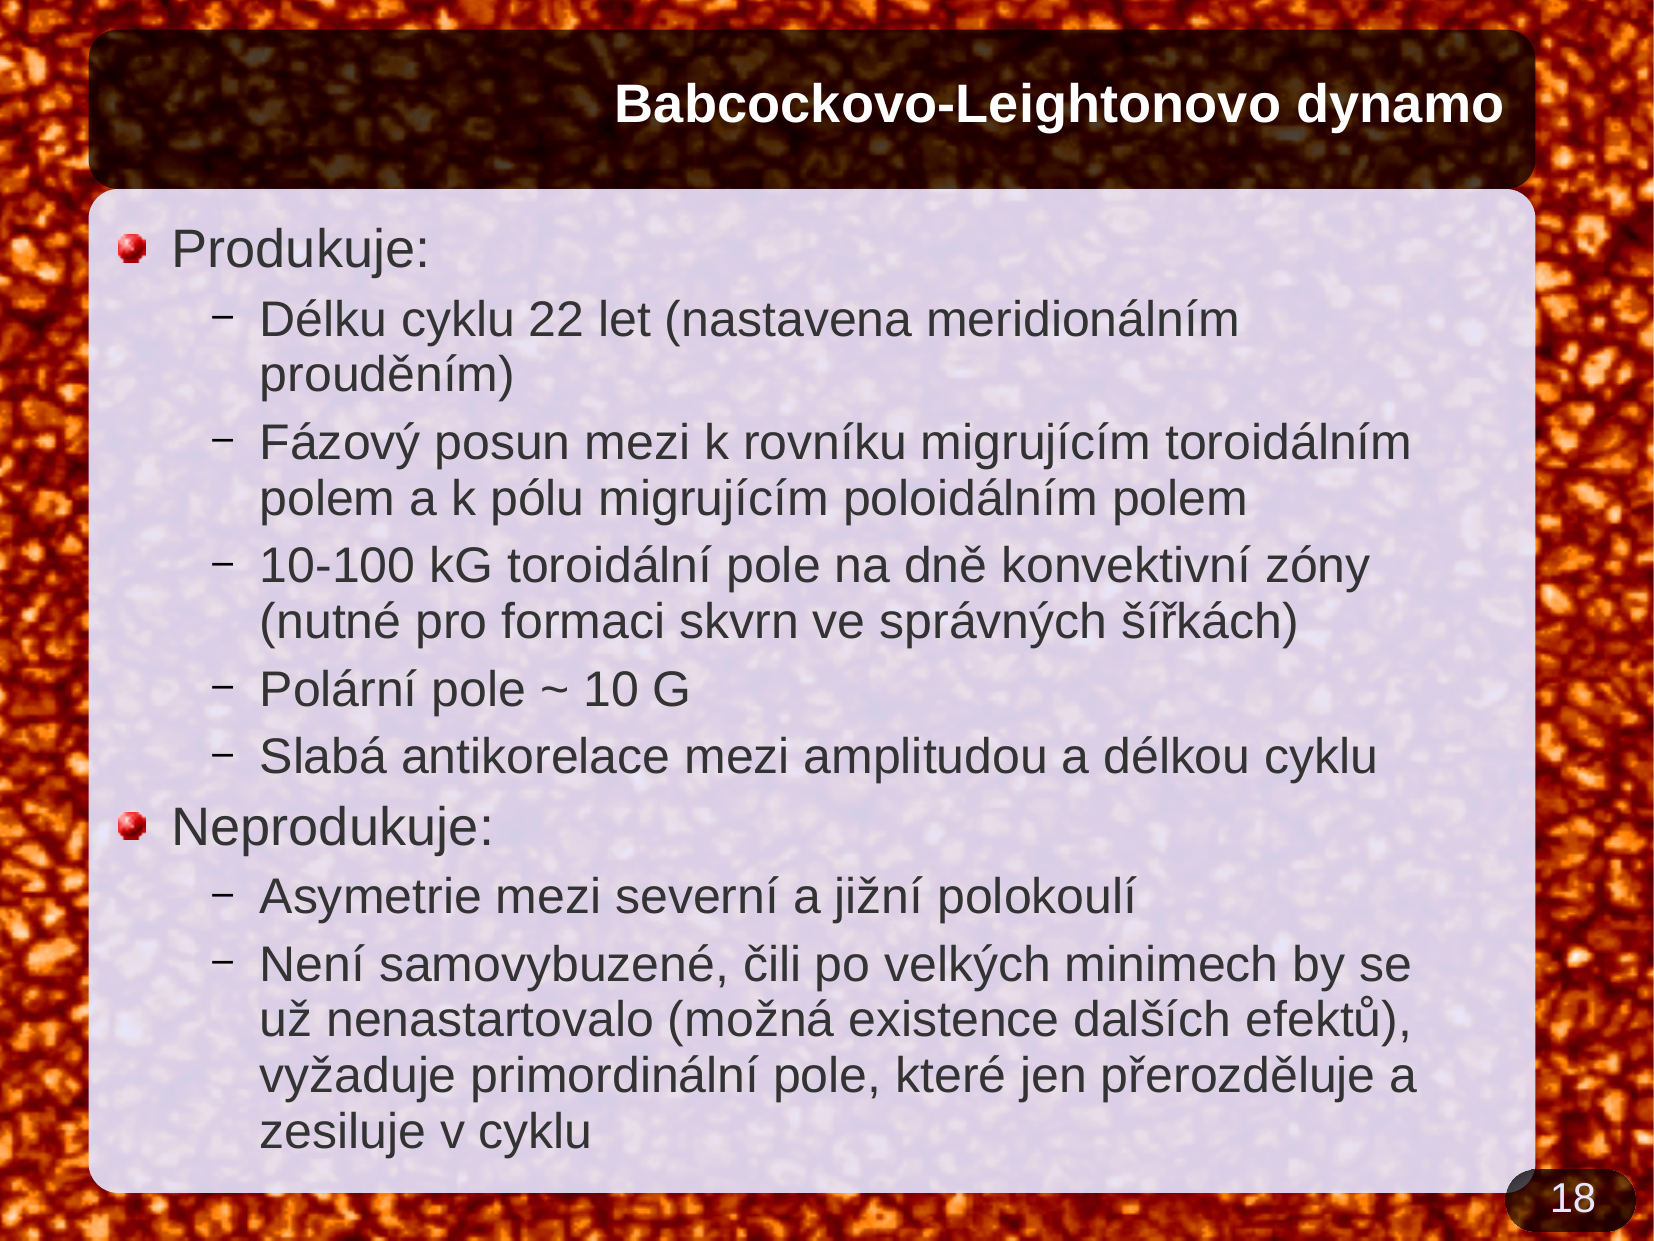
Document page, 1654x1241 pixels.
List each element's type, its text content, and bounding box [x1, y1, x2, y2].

list Produkuje: Délku cyklu 22 let (nastavena meridionálním prouděním) Fázový posun mezi k rovníku migrujícím toroidálním polem a k pólu migrujícím poloidálním polem 10-100 kG toroidální pole na dně konvektivní zóny (nutné pro formaci skvrn ve správných šířkách) Polární pole ~ 10 G Slabá antikorelace mezi amplitudou a délkou cyklu Neprodukuje: Asymetrie mezi severní a jižní polokoulí Není samovybuzené, čili po velkých minimech by se už nenastartovalo (možná existence dalších efektů), vyžaduje primordinální pole, které jen přerozděluje a zesiluje v cyklu [118, 218, 1477, 1164]
title Babcockovo-Leightonovo dynamo [118, 59, 1506, 148]
picture [0, 0, 1654, 1241]
